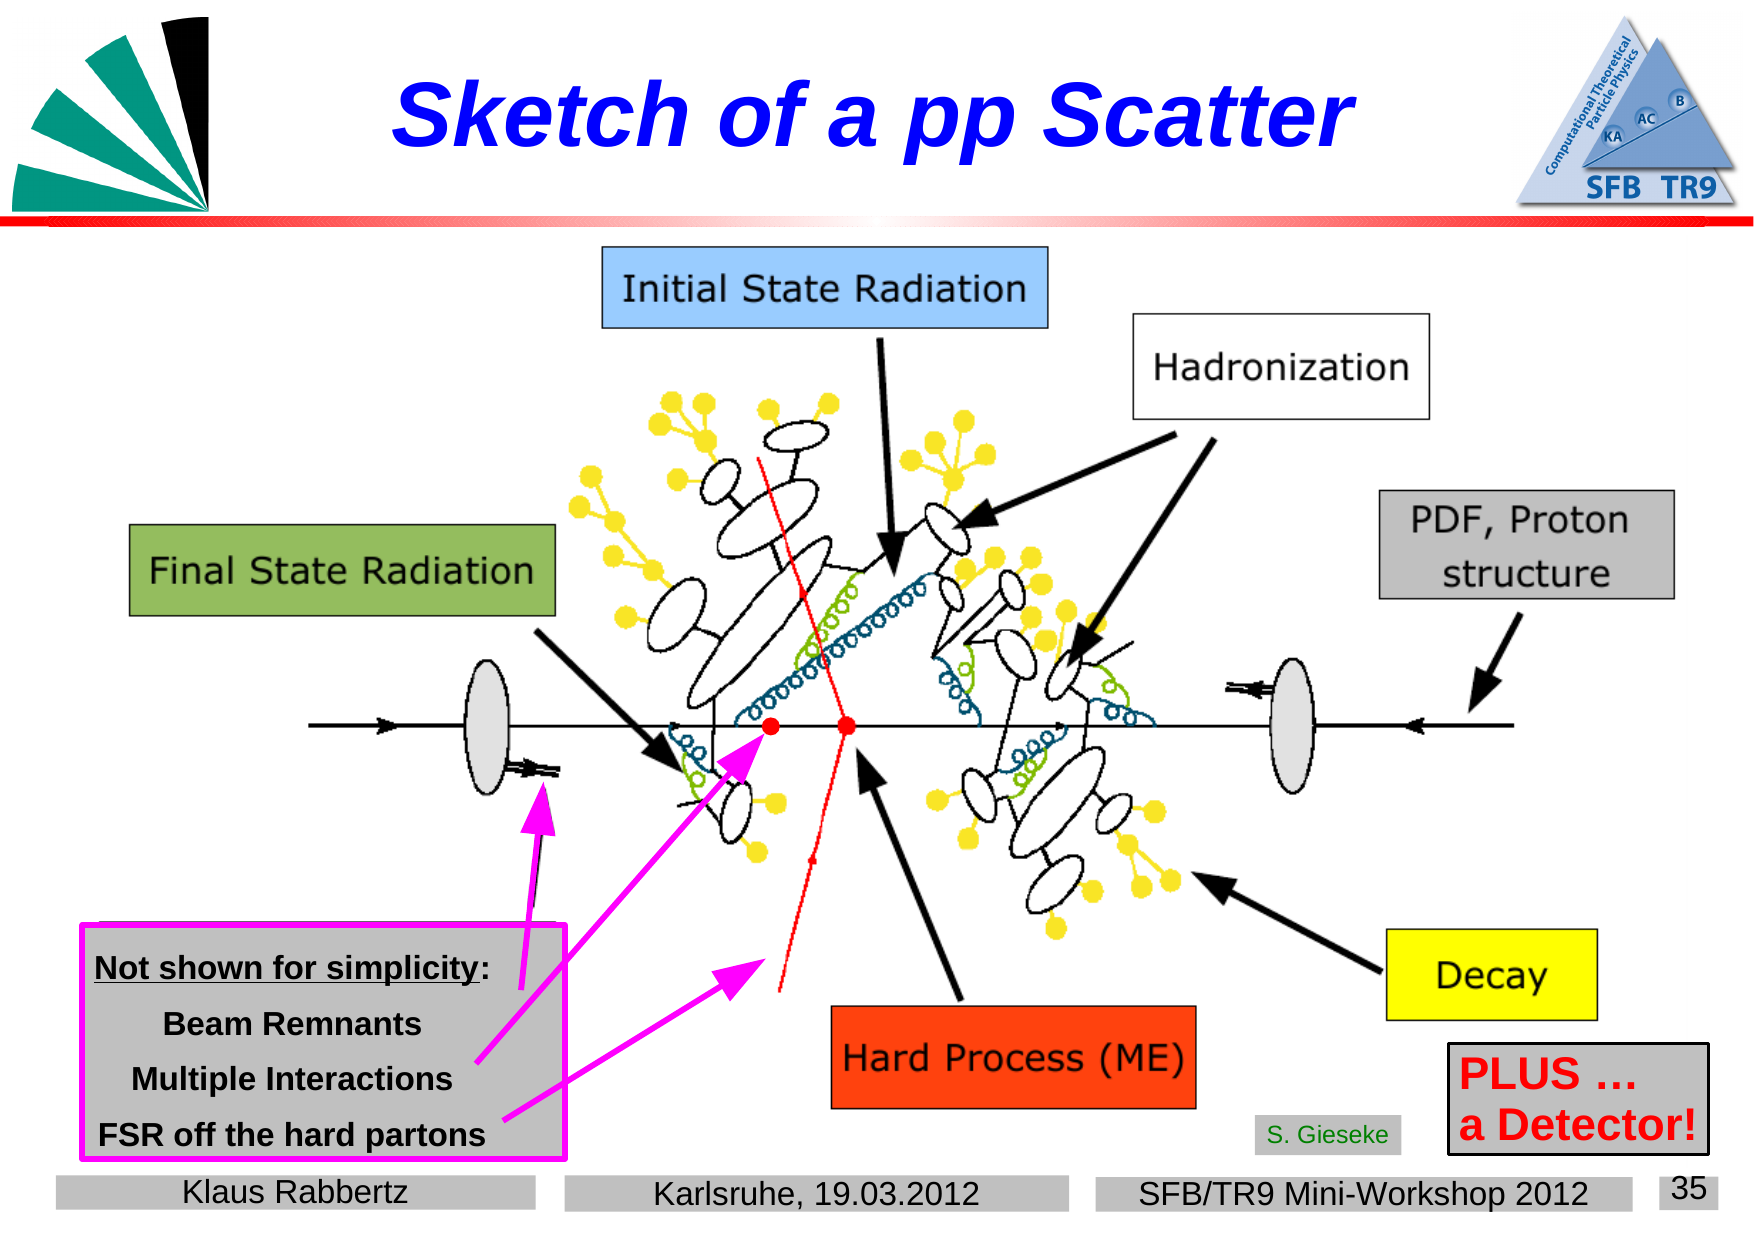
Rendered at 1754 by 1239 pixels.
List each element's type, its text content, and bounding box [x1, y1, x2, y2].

picture [12, 17, 209, 214]
title Sketch of a pp Scatter [220, 16, 1525, 213]
picture [85, 235, 1688, 1168]
text_box [761, 717, 780, 736]
text_box S. Gieseke [1254, 1115, 1402, 1156]
text_box PLUS … a Detector! [1448, 1043, 1709, 1155]
picture [1511, 11, 1743, 213]
text_box Not shown for simplicity: Beam Remnants Multiple Interactions FSR off the hard partons [82, 925, 565, 1151]
